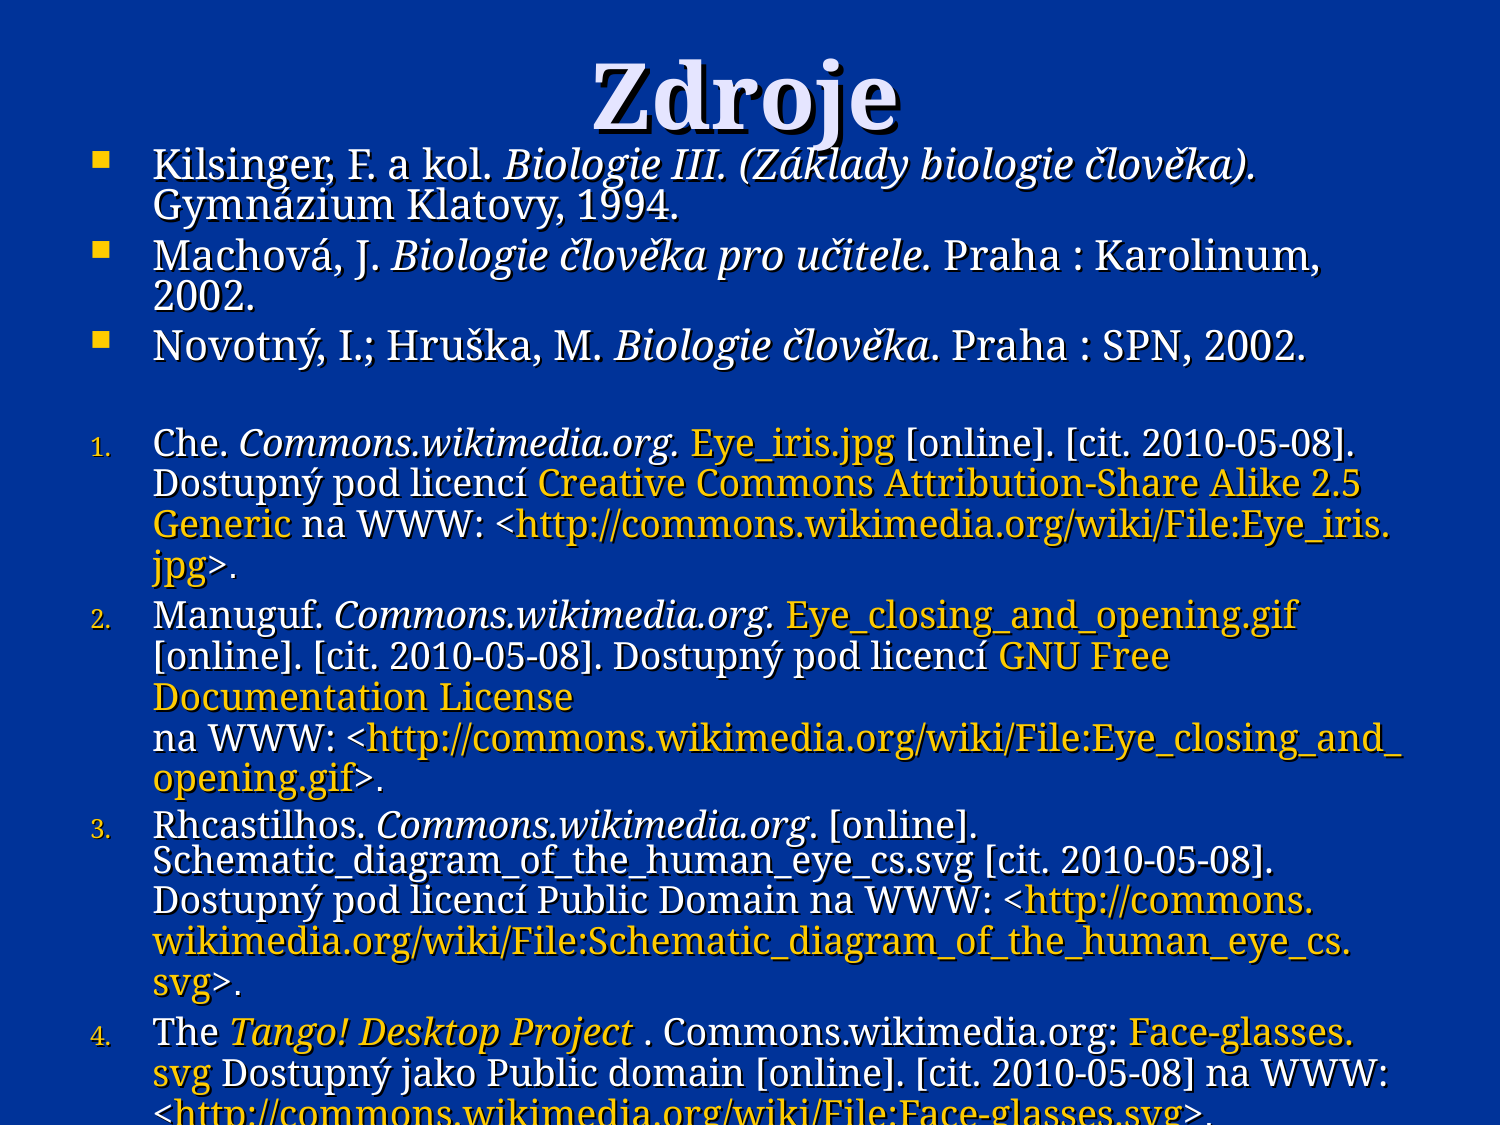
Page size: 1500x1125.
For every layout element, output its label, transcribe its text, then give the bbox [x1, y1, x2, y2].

title Zdroje [70, 30, 1421, 156]
list Kilsinger, F. a kol. Biologie III. (Základy biologie člověka). Gymnázium Klatovy, 1994. Machová, J. Biologie člověka pro učitele. Praha : Karolinum, 2002. Novotný, I.; Hruška, M. Biologie člověka. Praha : SPN, 2002. Che. Commons.wikimedia.org. Eye_iris.jpg [online]. [cit. 2010-05-08]. Dostupný pod licencí Creative Commons Attribution-Share Alike 2.5 Generic na WWW: <http://commons.wikimedia.org/wiki/File:Eye_iris.jpg>. Manuguf. Commons.wikimedia.org. Eye_closing_and_opening.gif [online]. [cit. 2010-05-08]. Dostupný pod licencí GNU Free Documentation License na WWW: <http://commons.wikimedia.org/wiki/File:Eye_closing_and_opening.gif>. Rhcastilhos. Commons.wikimedia.org. [online]. Schematic_diagram_of_the_human_eye_cs.svg [cit. 2010-05-08]. Dostupný pod licencí Public Domain na WWW: <http://commons.wikimedia.org/wiki/File:Schematic_diagram_of_the_human_eye_cs.svg>. The Tango! Desktop Project . Commons.wikimedia.org: Face-glasses.svg Dostupný jako Public domain [online]. [cit. 2010-05-08] na WWW: <http://commons.wikimedia.org/wiki/File:Face-glasses.svg>. WikiVoc Project. Commons.wikimedia.org. WikiVoc-glasses.svg [online]. [cit. 2010-05-08]. Dostupný jako public domain na WWW: <http://commons.wikimedia.org/wiki/File: WikiVoc-glasses.svg>. [75, 140, 1426, 1125]
